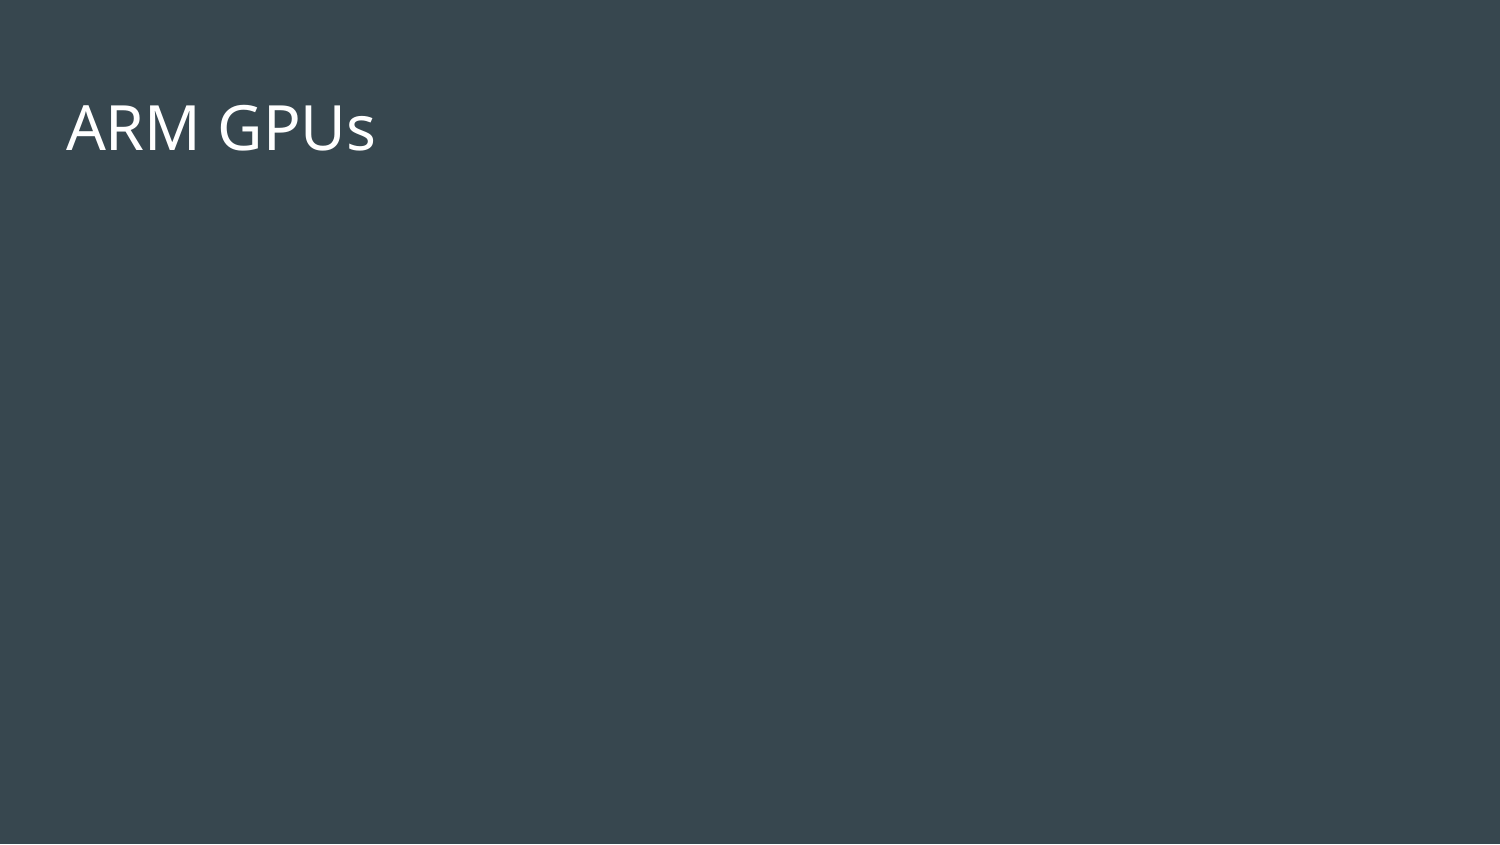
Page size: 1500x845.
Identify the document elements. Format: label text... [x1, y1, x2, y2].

title ARM GPUs [51, 72, 1449, 167]
